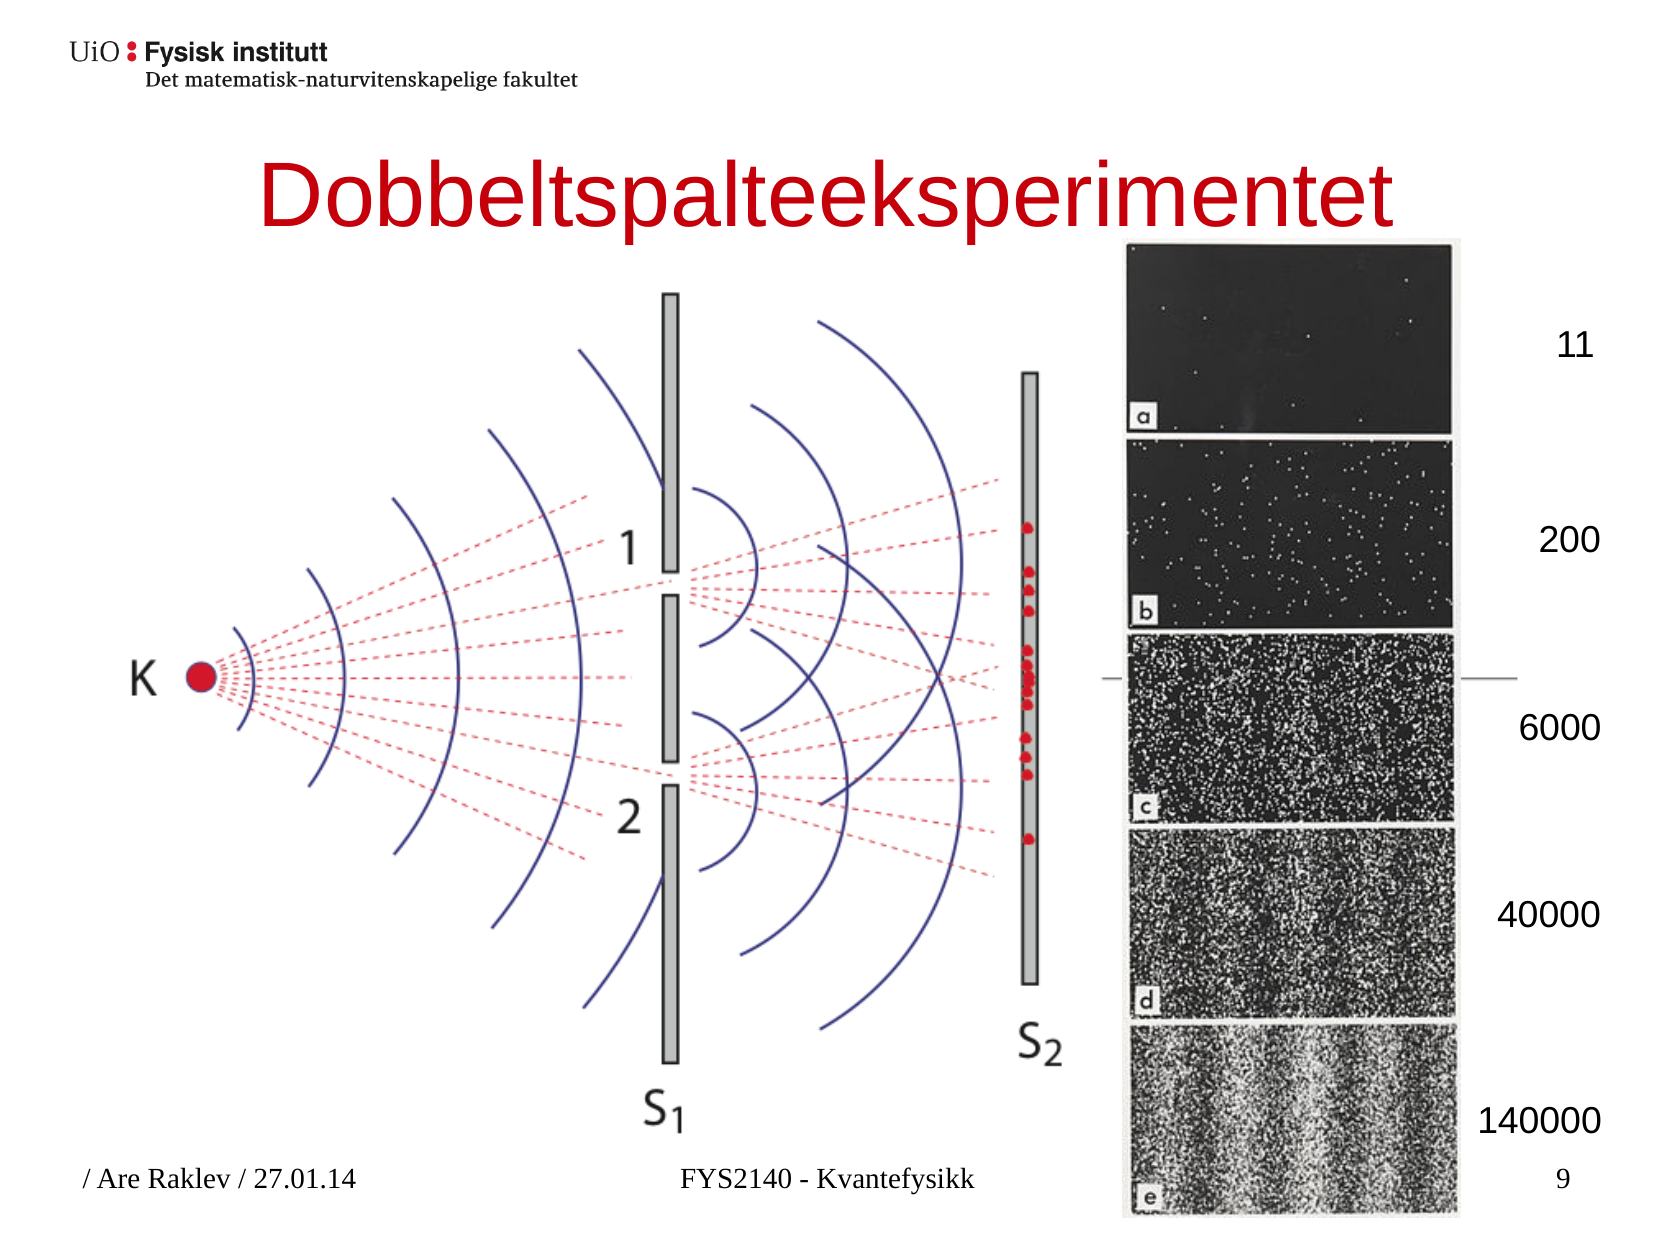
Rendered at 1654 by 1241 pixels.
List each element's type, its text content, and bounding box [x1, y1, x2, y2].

text_box 6000 [1503, 699, 1654, 756]
text_box 140000 [1462, 1092, 1651, 1150]
text_box 200 [1523, 510, 1637, 568]
text_box 40000 [1482, 885, 1651, 943]
title Dobbeltspalteeksperimentet [82, 90, 1571, 298]
picture [116, 238, 1562, 1218]
picture [68, 37, 581, 93]
text_box 11 [1541, 315, 1640, 373]
